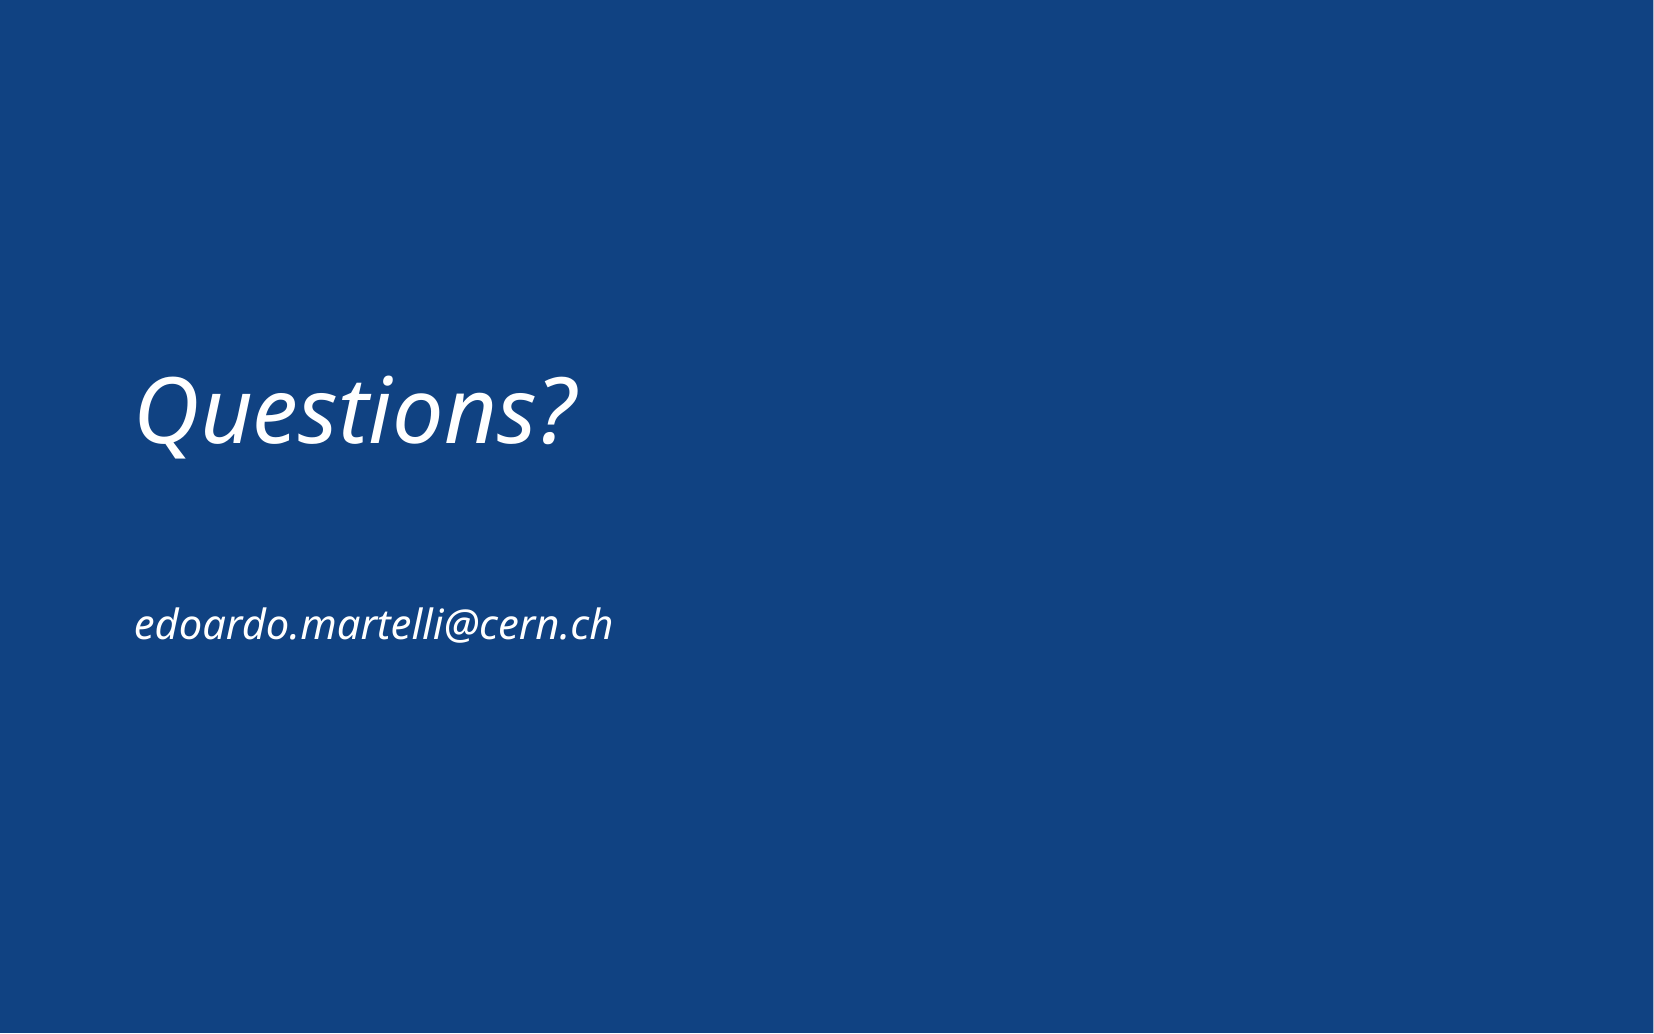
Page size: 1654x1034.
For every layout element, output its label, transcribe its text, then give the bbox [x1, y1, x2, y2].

title Questions? edoardo.martelli@cern.ch [133, 220, 1384, 903]
